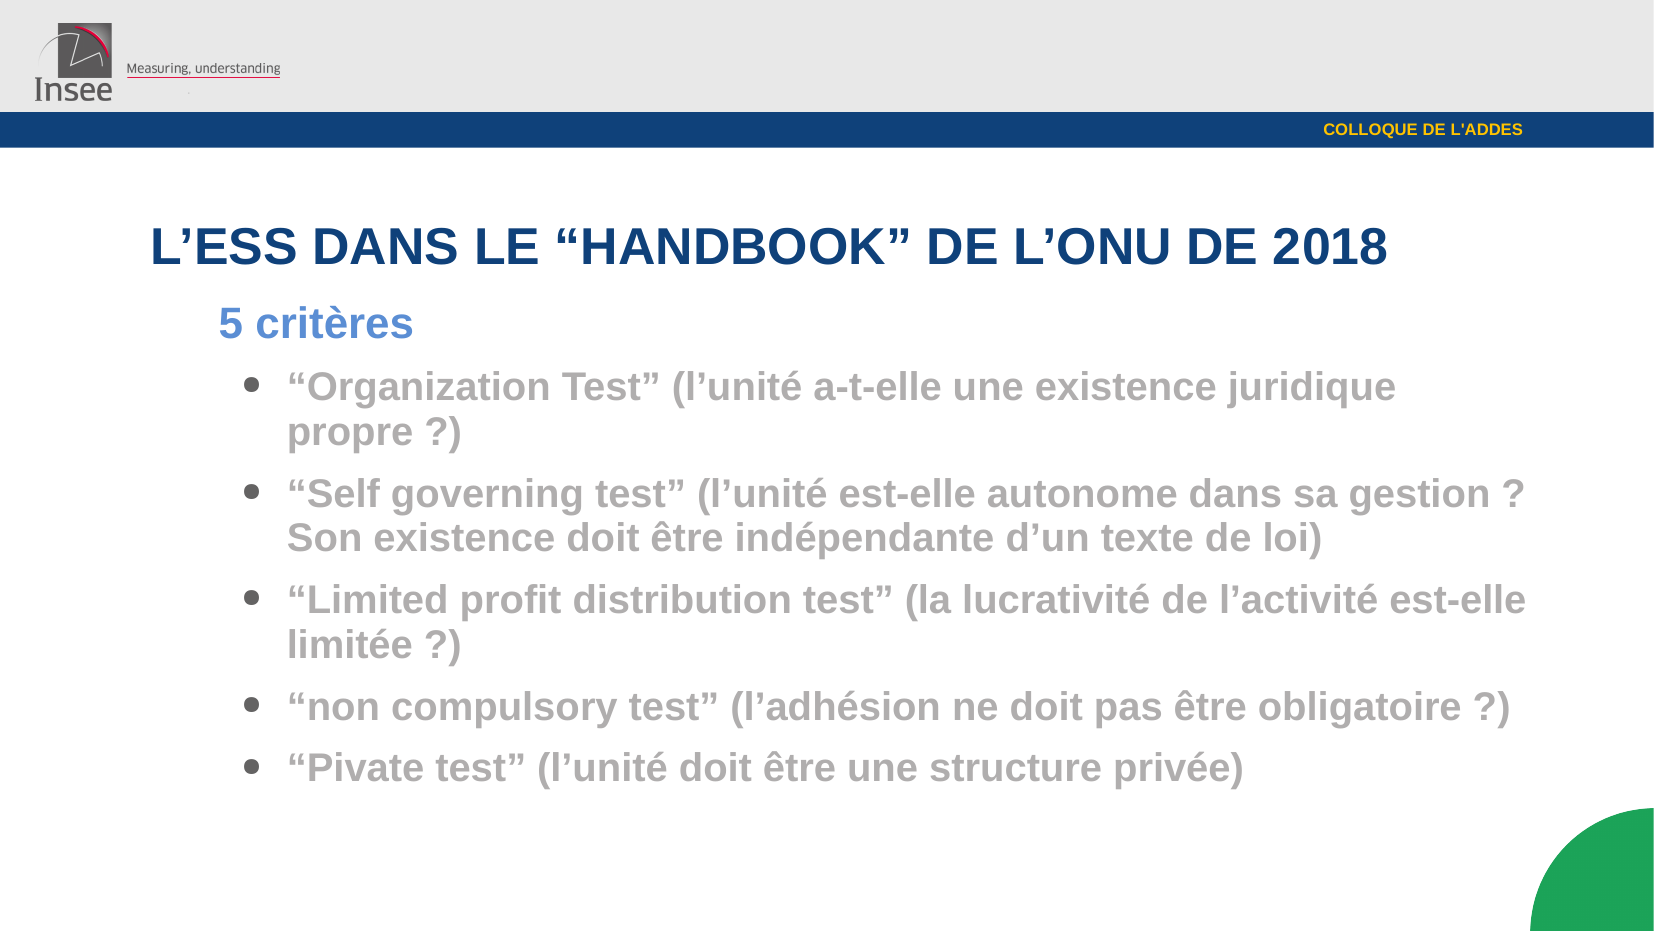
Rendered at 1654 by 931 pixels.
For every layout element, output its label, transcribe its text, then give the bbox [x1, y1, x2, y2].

picture [1530, 808, 1654, 931]
picture [35, 23, 280, 101]
list L’ess dans le “handbook” de l’onu de 2018 5 critères “Organization Test” (l’unité a-t-elle une existence juridique propre ?) “Self governing test” (l’unité est-elle autonome dans sa gestion ? Son existence doit être indépendante d’un texte de loi) “Limited profit distribution test” (la lucrativité de l’activité est-elle limitée ?) “non compulsory test” (l’adhésion ne doit pas être obligatoire ?) “Pivate test” (l’unité doit être une structure privée) [82, 217, 1571, 861]
